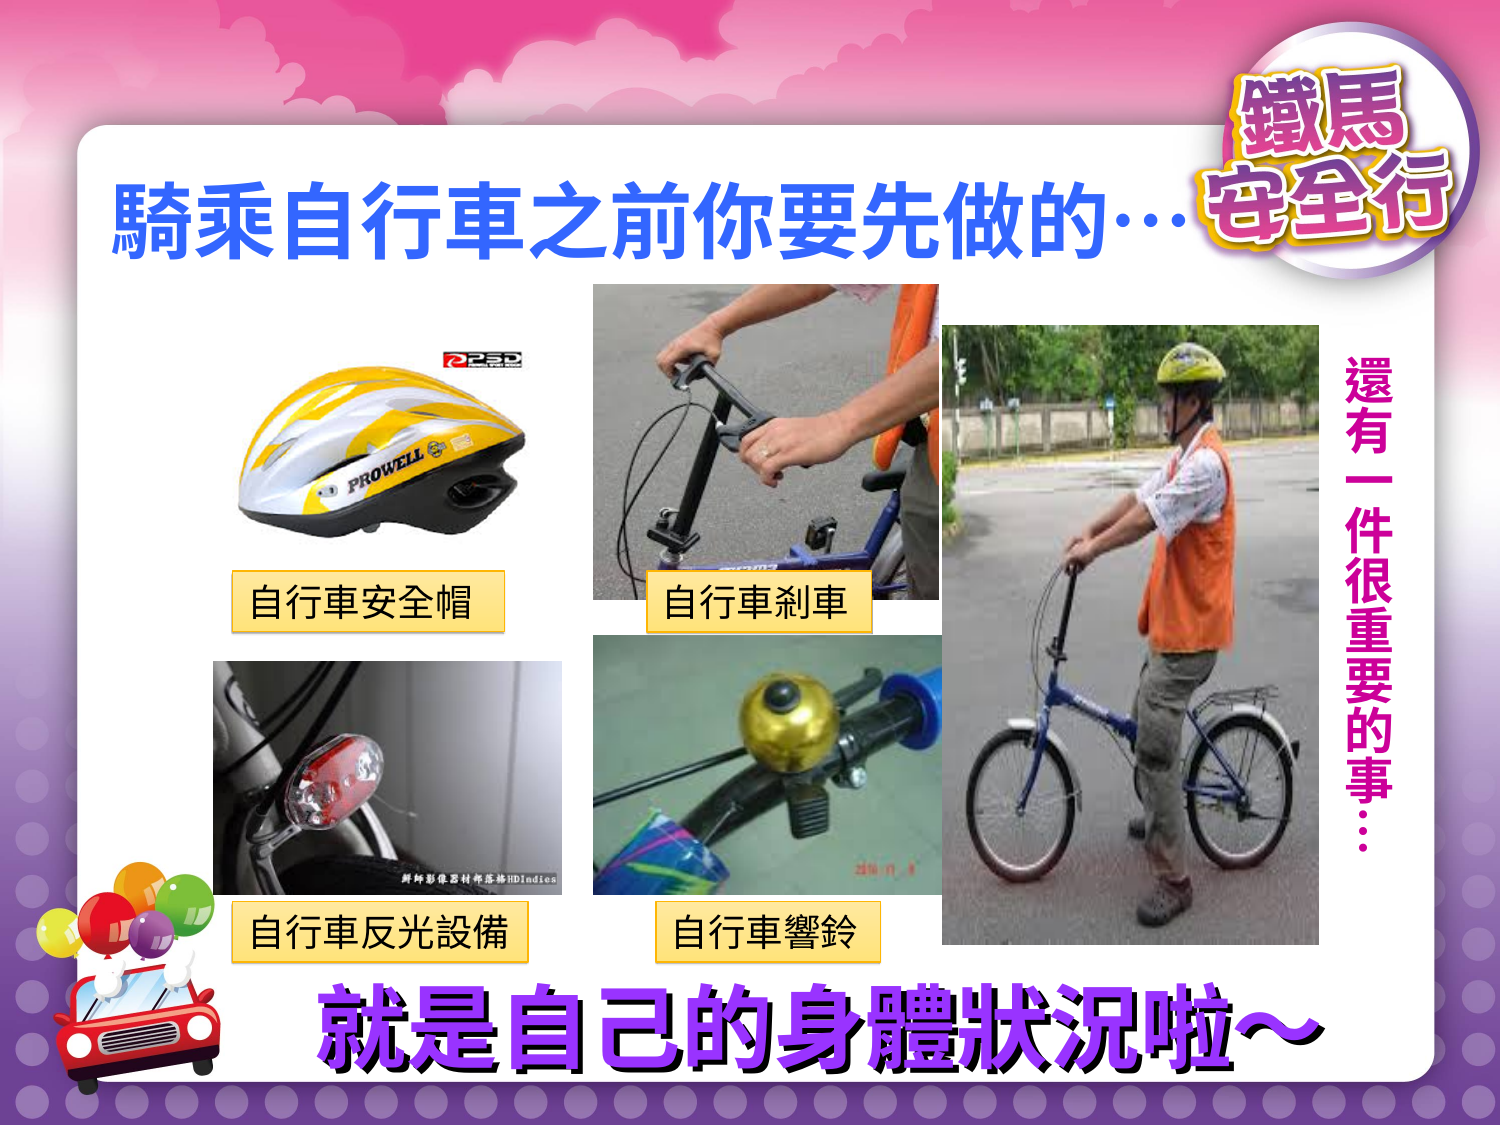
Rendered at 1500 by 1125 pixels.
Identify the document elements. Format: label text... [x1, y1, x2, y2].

picture [593, 313, 939, 600]
text_box 自行車剎車 [646, 571, 872, 632]
picture [213, 661, 562, 895]
picture [593, 325, 1319, 945]
title 騎乘自行車之前你要先做的… [0, 125, 1327, 313]
text_box 自行車反光設備 [232, 901, 528, 962]
picture [213, 342, 548, 558]
text_box 自行車響鈴 [655, 901, 881, 962]
text_box 就是自己的身體狀況啦～ [300, 962, 1339, 1087]
text_box 還有一件很重要的事… [1314, 340, 1406, 902]
text_box 自行車安全帽 [232, 571, 505, 632]
